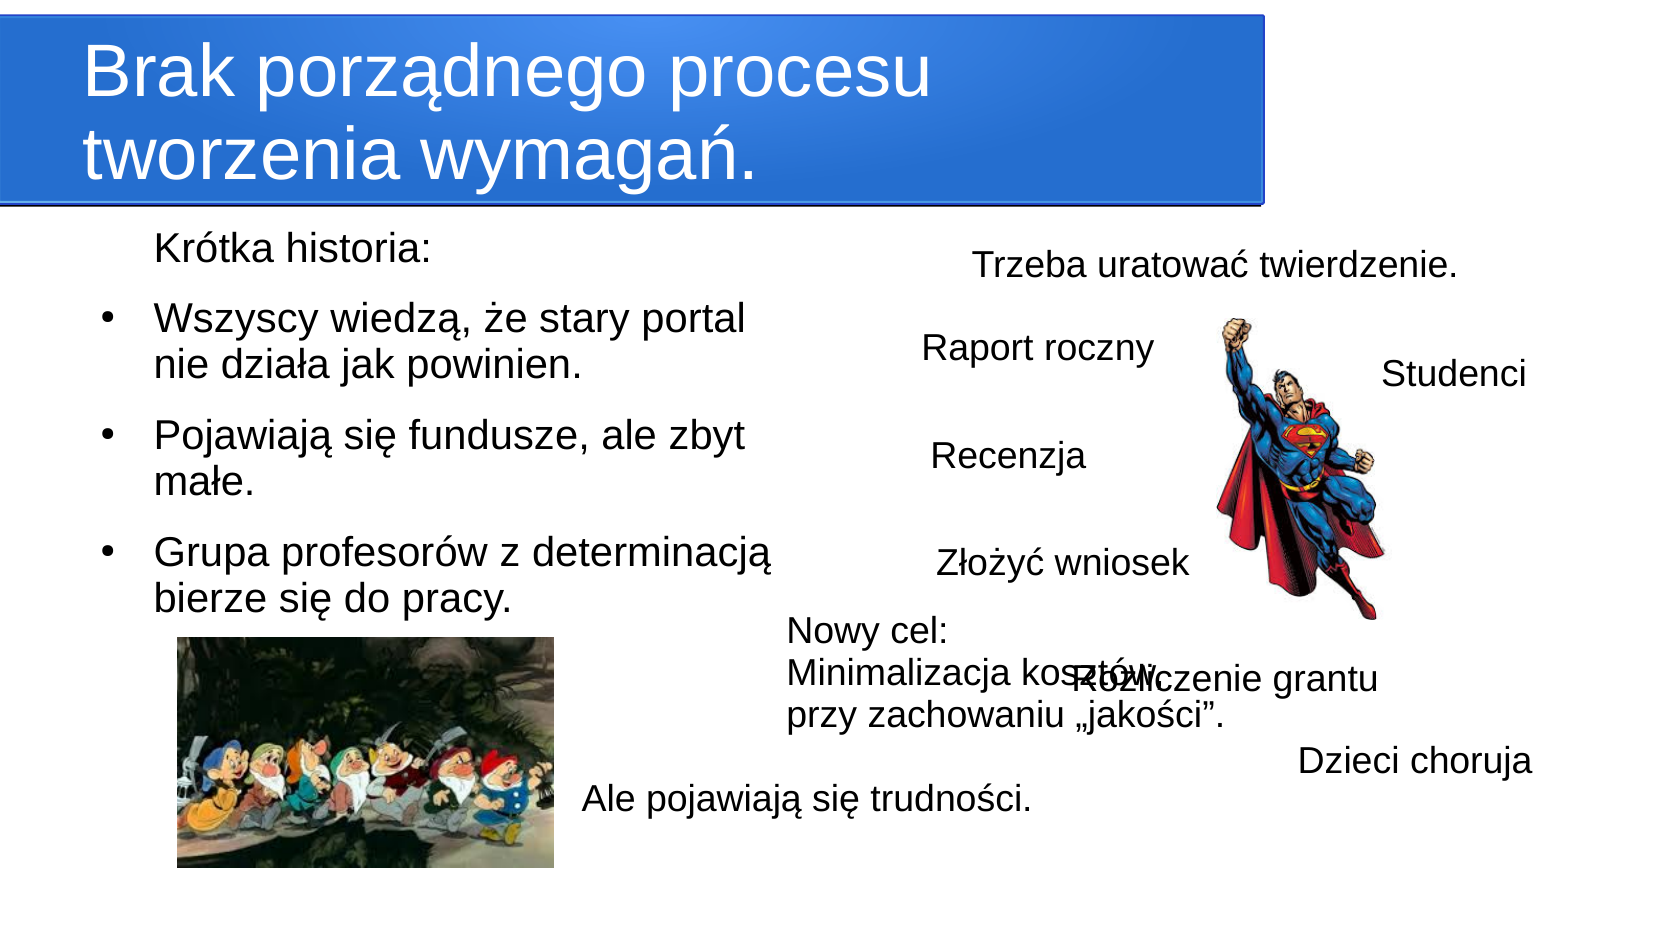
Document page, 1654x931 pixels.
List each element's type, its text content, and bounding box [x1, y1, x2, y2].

text_box Rozliczenie grantu [1241, 649, 1394, 707]
text_box Studenci [1366, 344, 1542, 402]
text_box Raport roczny [906, 318, 1170, 376]
text_box Ale pojawiają się trudności. [566, 769, 1048, 827]
picture [177, 637, 554, 868]
list Krótka historia: Wszyscy wiedzą, że stary portal nie działa jak powinien. Pojawiają się fundusze, ale zbyt małe. Grupa profesorów z determinacją bierze się do pracy. [82, 224, 809, 764]
picture [1216, 318, 1398, 620]
text_box Nowy cel: Minimalizacja kosztów, przy zachowaniu „jakości”. [771, 602, 1241, 744]
text_box Trzeba uratować twierdzenie. [956, 236, 1474, 294]
text_box Recenzja [915, 427, 1102, 485]
title Brak porządnego procesu tworzenia wymagań. [82, 29, 1235, 196]
text_box Dzieci choruja [1282, 732, 1548, 790]
text_box Złożyć wniosek [921, 533, 1205, 591]
